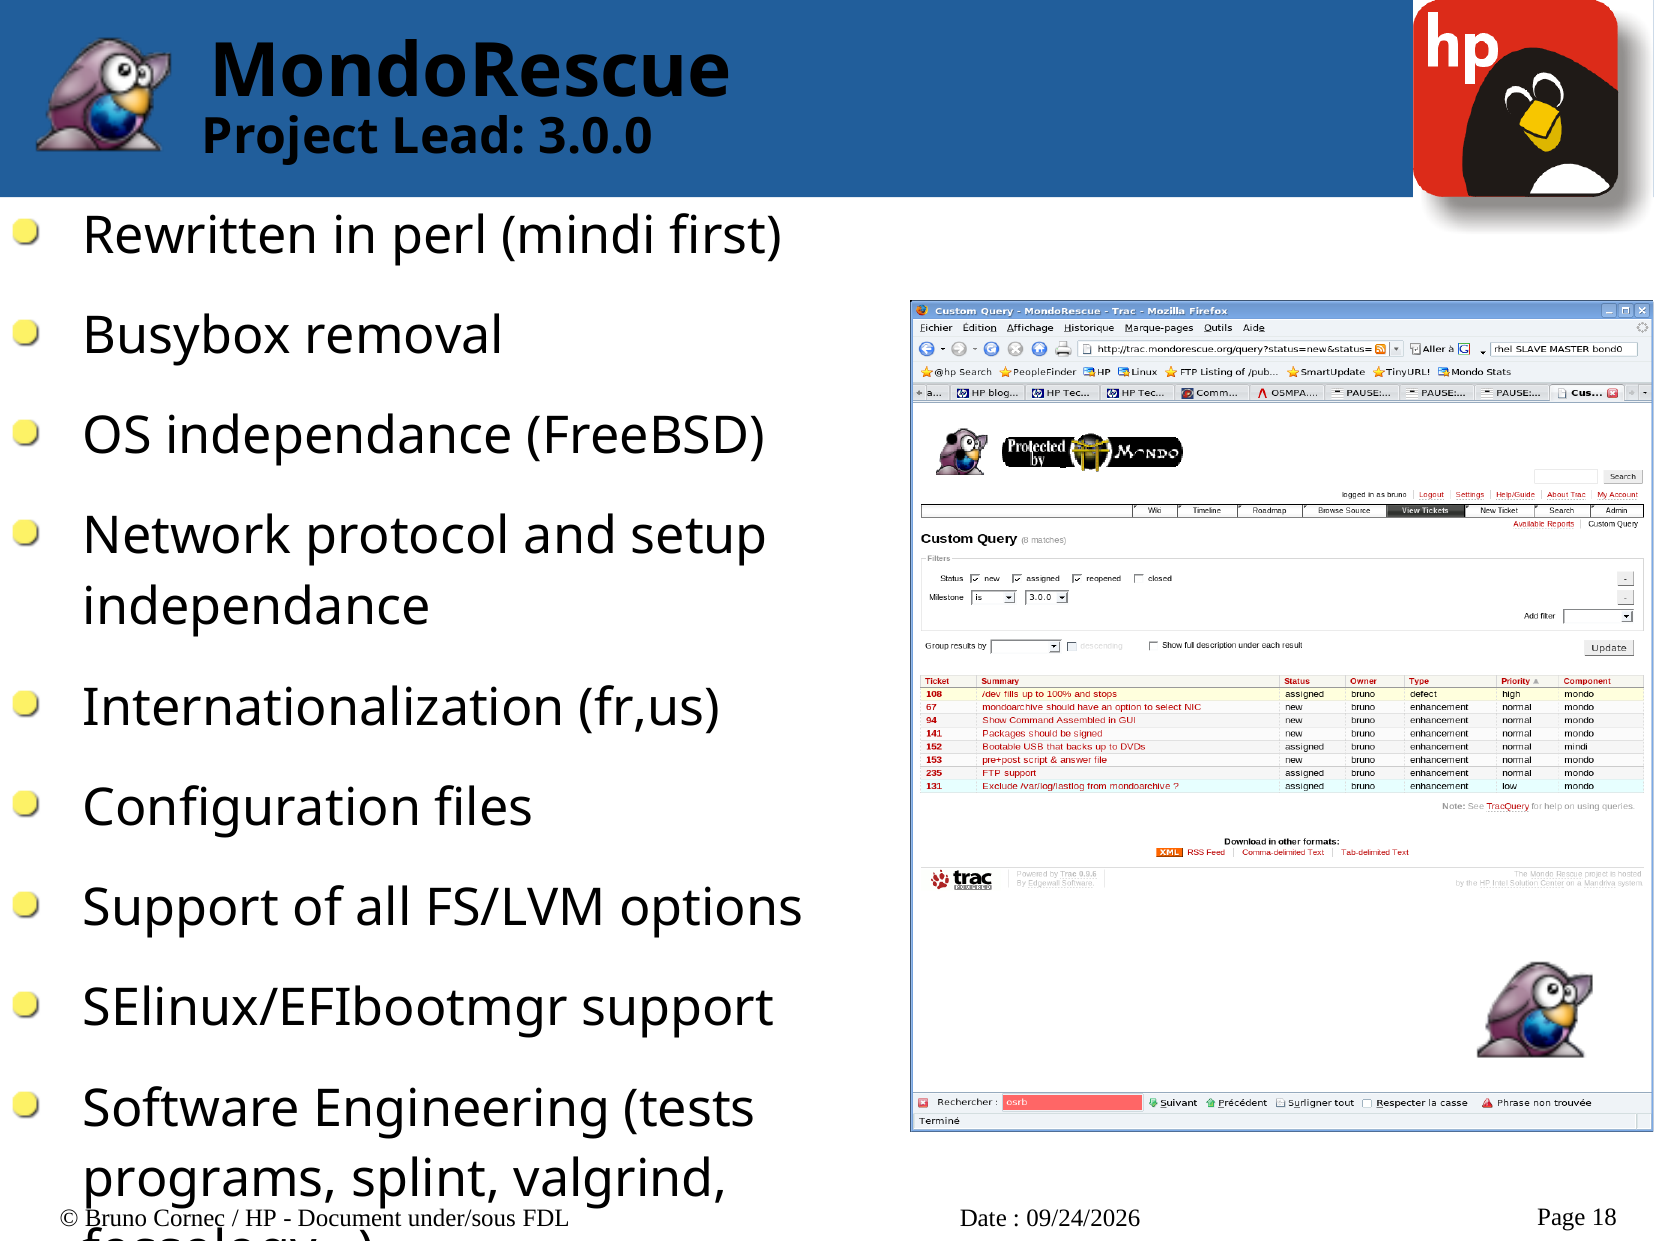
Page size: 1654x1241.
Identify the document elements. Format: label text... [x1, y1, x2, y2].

title Project Lead: 3.0.0 [201, 32, 1191, 241]
picture [0, 0, 211, 197]
list Rewritten in perl (mindi first) Busybox removal OS independance (FreeBSD) Network protocol and setup independance Internationalization (fr,us) Configuration files Support of all FS/LVM options SElinux/EFIbootmgr support Software Engineering (tests programs, splint, valgrind, fossology...) [0, 197, 902, 1160]
picture [1413, 0, 1654, 235]
picture [910, 300, 1654, 1132]
